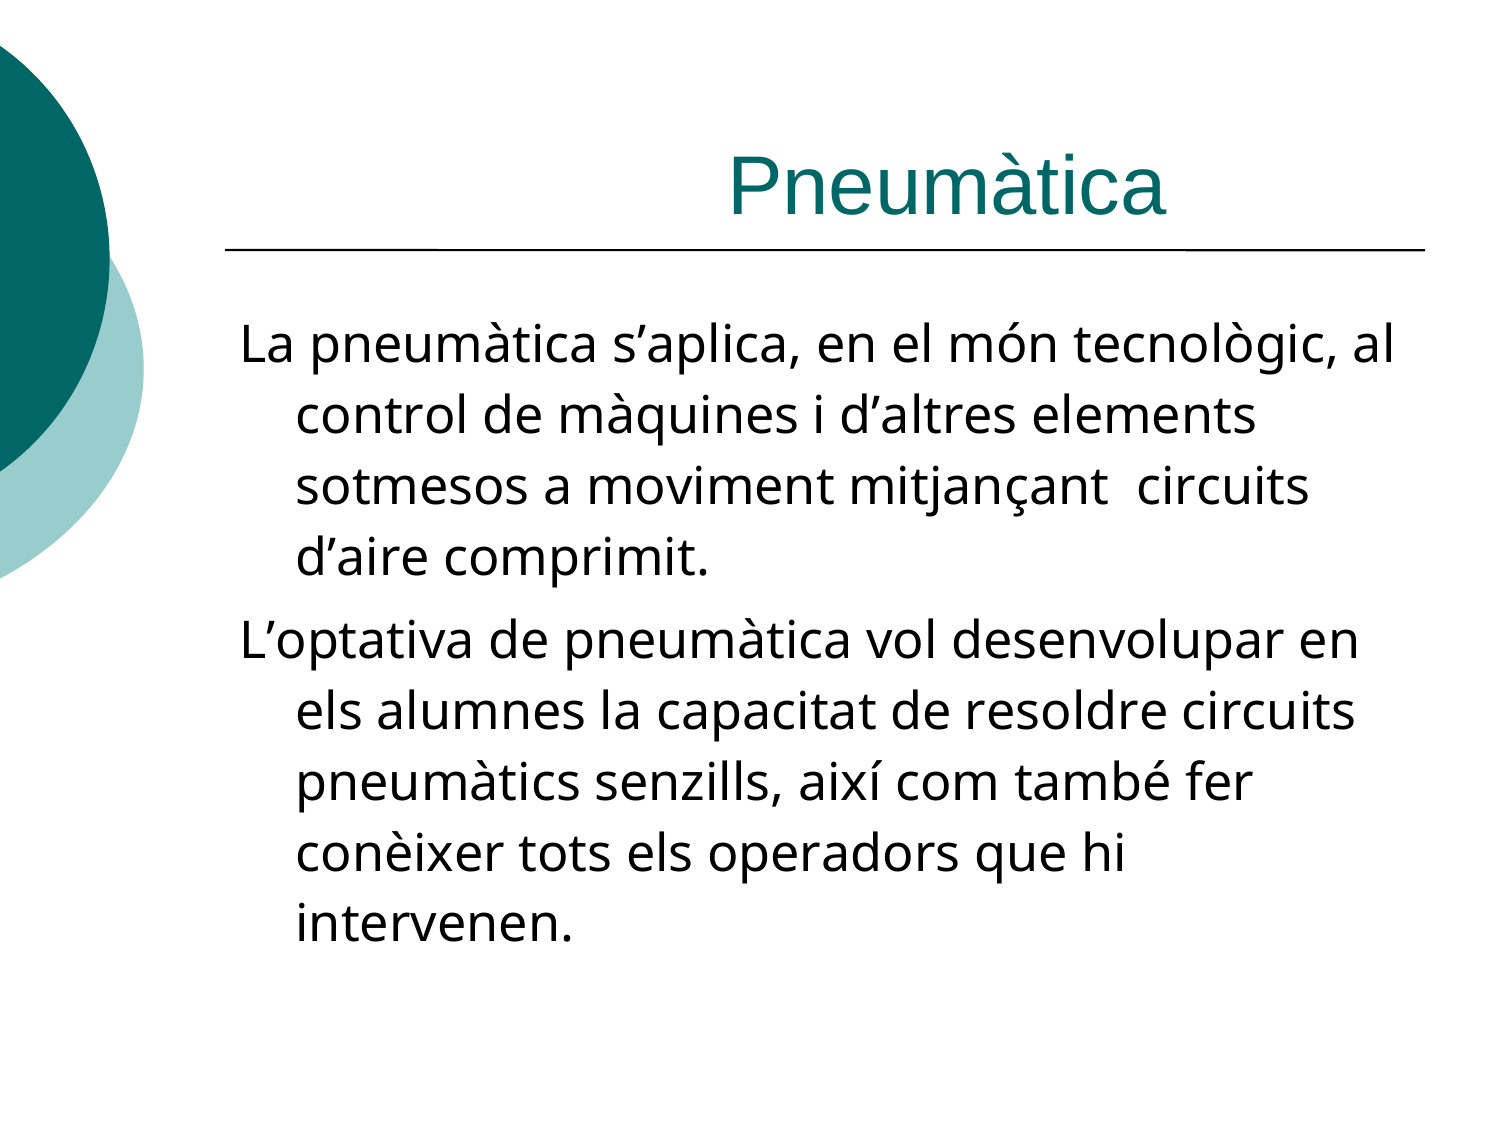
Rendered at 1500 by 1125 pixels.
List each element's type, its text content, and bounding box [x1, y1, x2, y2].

list La pneumàtica s’aplica, en el món tecnològic, al control de màquines i d’altres elements sotmesos a moviment mitjançant circuits d’aire comprimit. L’optativa de pneumàtica vol desenvolupar en els alumnes la capacitat de resoldre circuits pneumàtics senzills, així com també fer conèixer tots els operadors que hi intervenen. [224, 299, 1425, 975]
title Pneumàtica [112, 0, 1240, 244]
